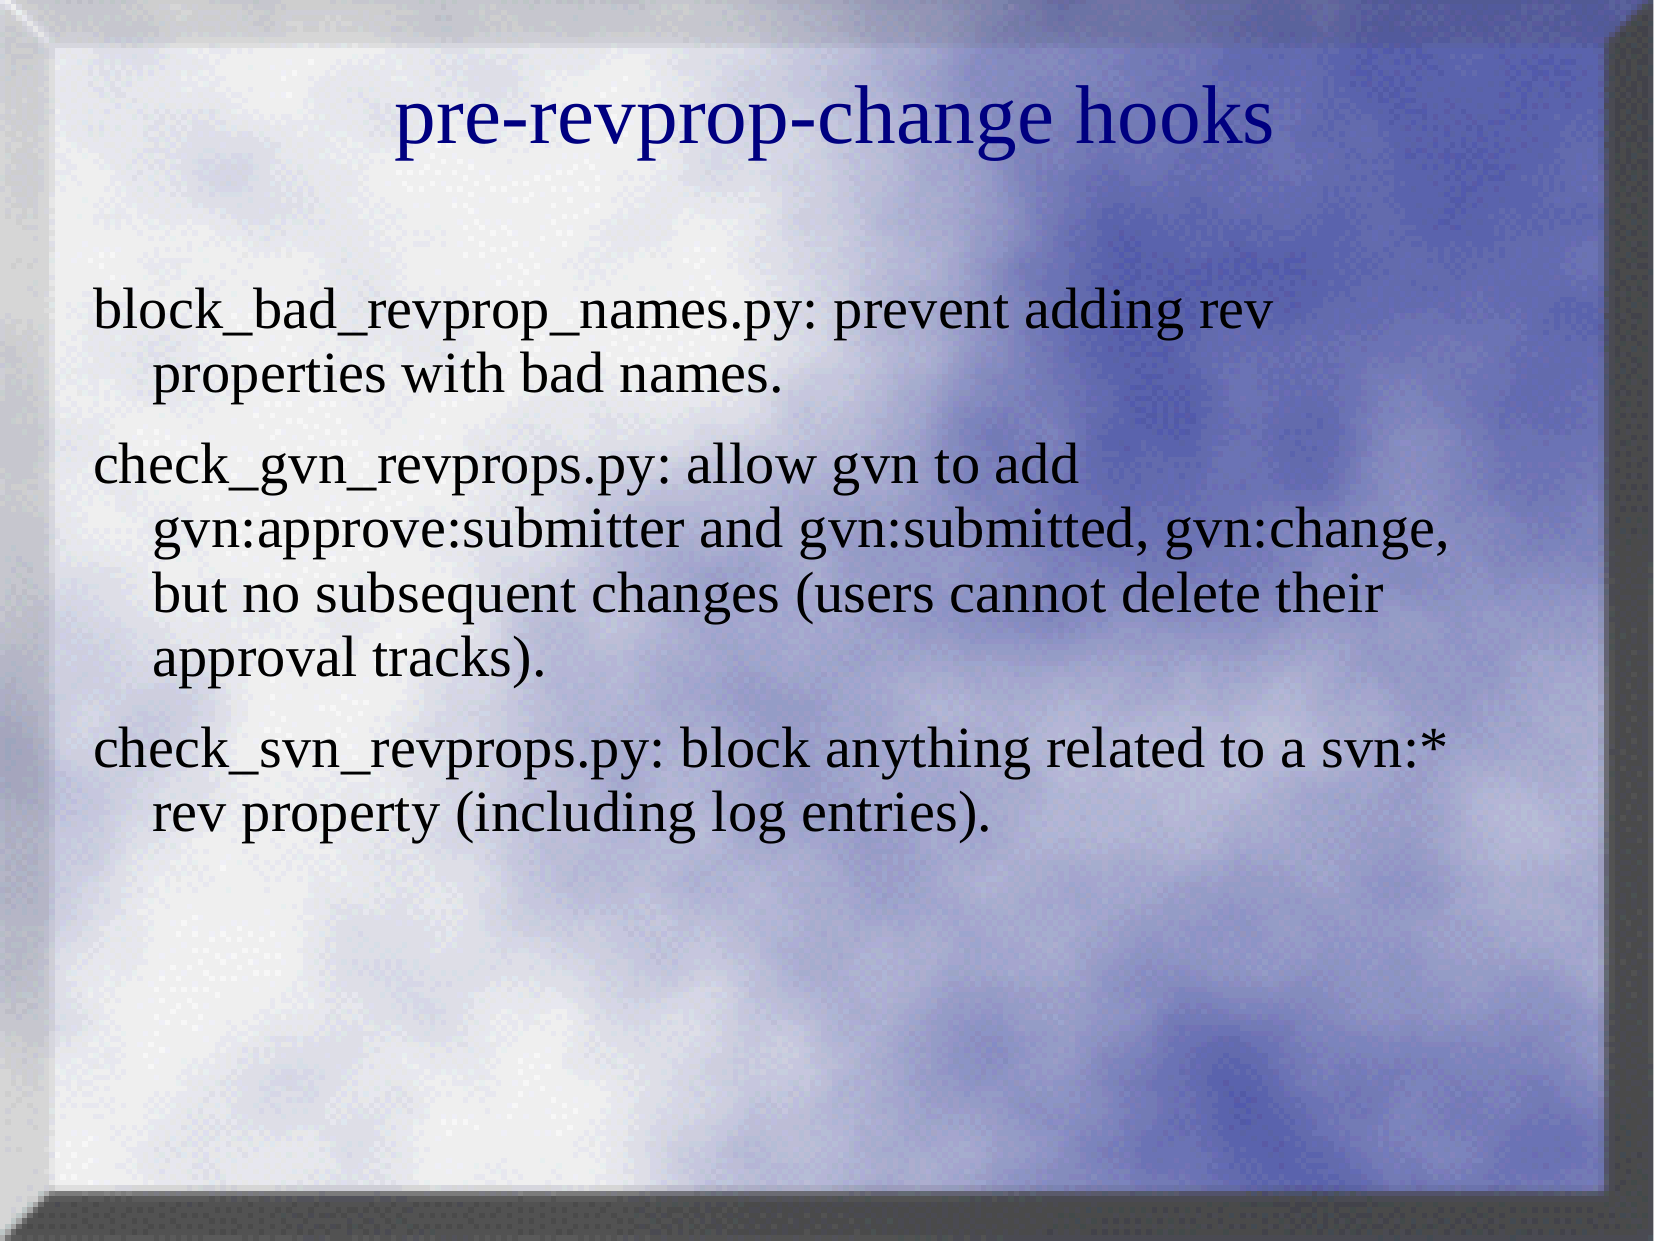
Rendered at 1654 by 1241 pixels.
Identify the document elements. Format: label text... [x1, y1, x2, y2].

title pre-revprop-change hooks [120, 67, 1552, 165]
list block_bad_revprop_names.py: prevent adding rev properties with bad names. check_gvn_revprops.py: allow gvn to add gvn:approve:submitter and gvn:submitted, gvn:change, but no subsequent changes (users cannot delete their approval tracks). check_svn_revprops.py: block anything related to a svn:* rev property (including log entries). [93, 276, 1506, 845]
picture [0, 0, 1654, 1241]
